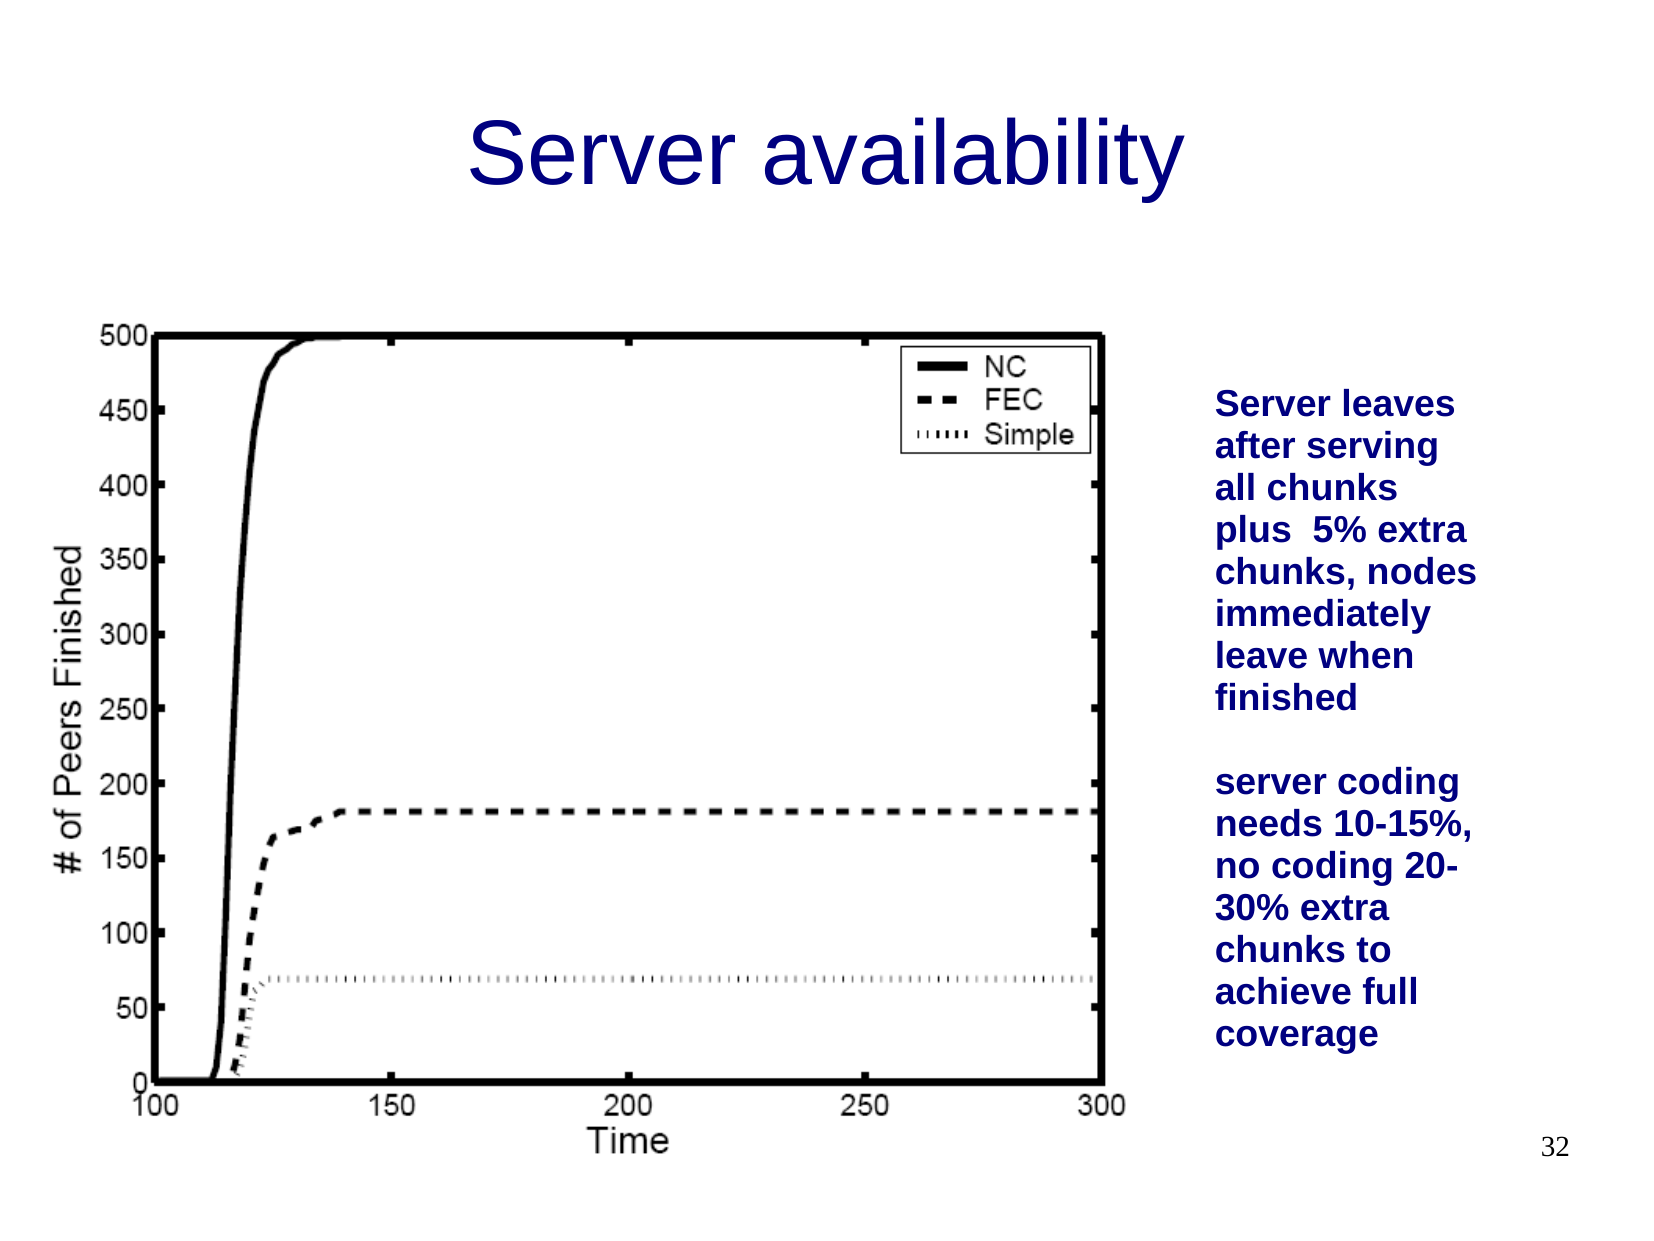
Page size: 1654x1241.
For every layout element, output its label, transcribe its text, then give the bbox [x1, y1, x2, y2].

picture [37, 307, 1129, 1163]
text_box Server leaves after serving all chunks plus 5% extra chunks, nodes immediately leave when finished server coding needs 10-15%, no coding 20-30% extra chunks to achieve full coverage [1200, 375, 1501, 1082]
title Server availability [82, 49, 1571, 257]
